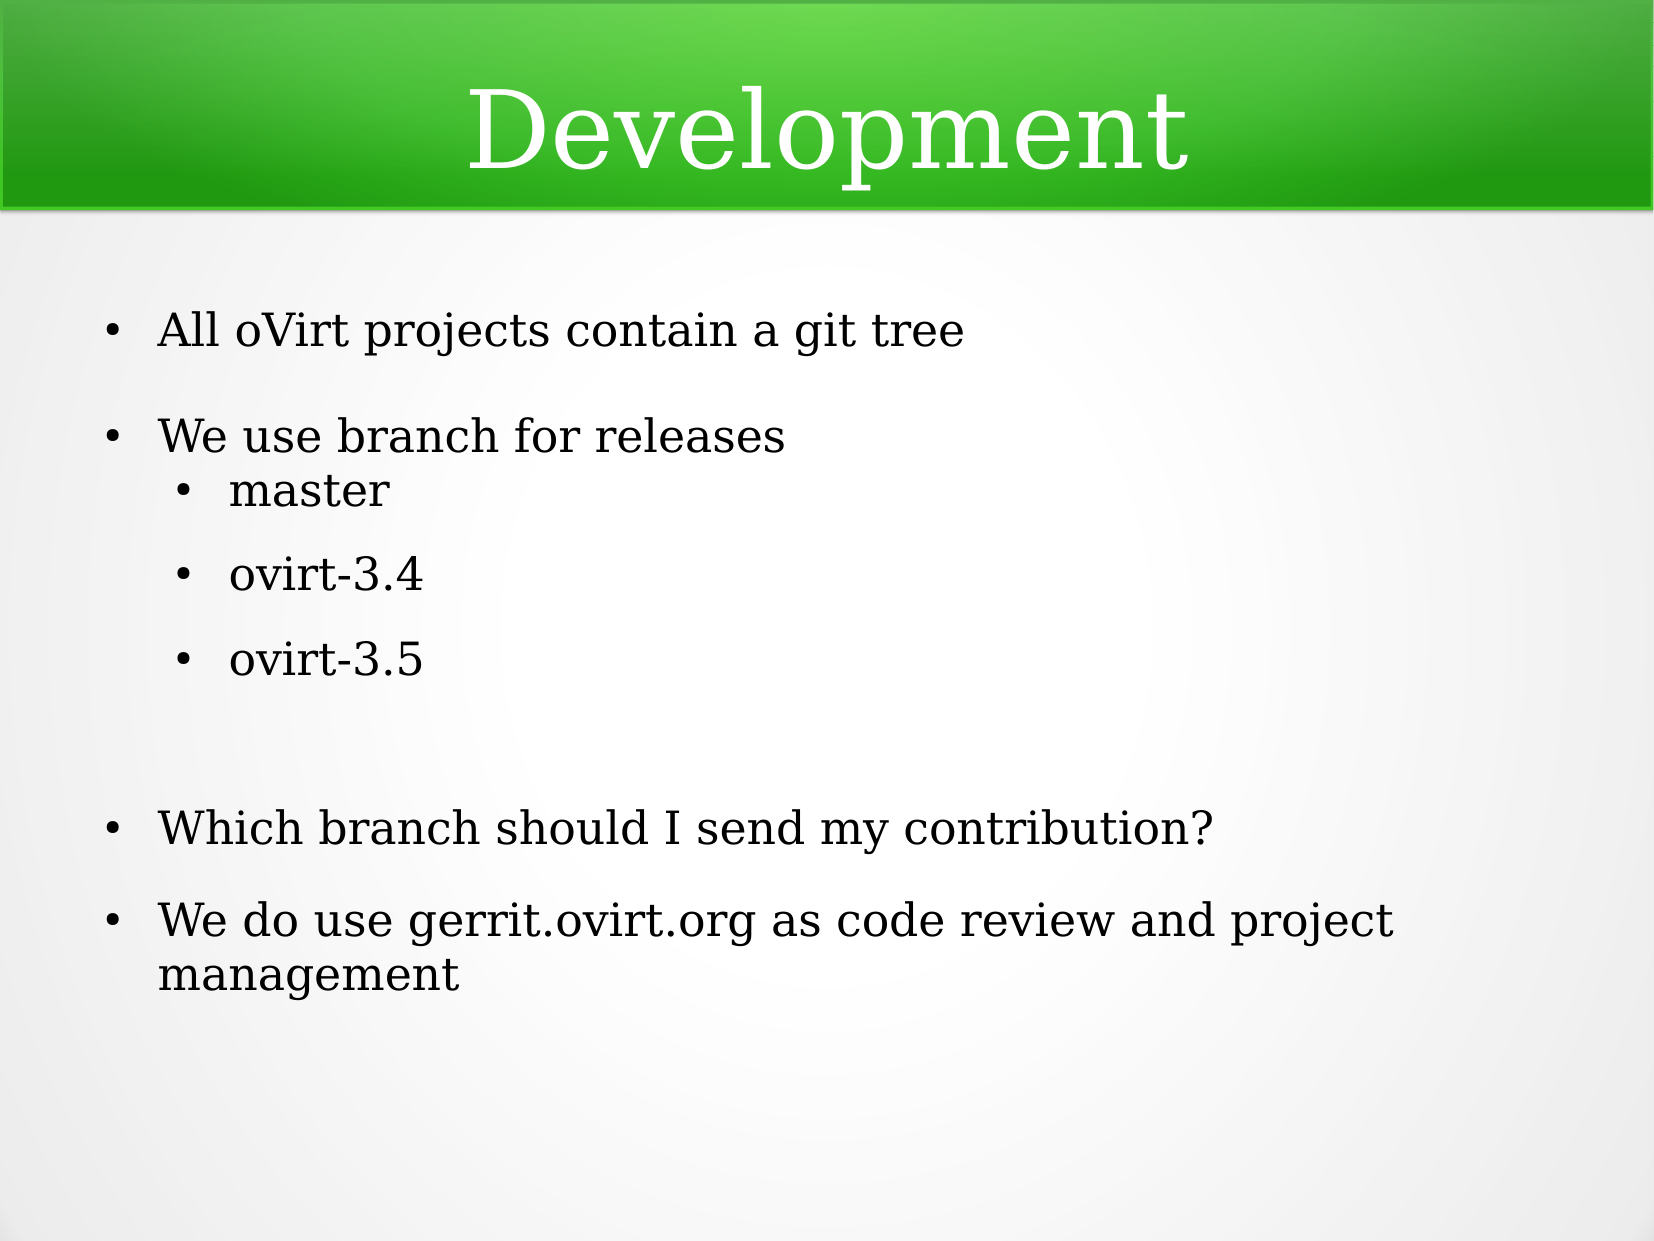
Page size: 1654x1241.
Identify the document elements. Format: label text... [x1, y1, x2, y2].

title Development [82, 37, 1571, 226]
list All oVirt projects contain a git tree We use branch for releases master ovirt-3.4 ovirt-3.5 Which branch should I send my contribution? We do use gerrit.ovirt.org as code review and project management [86, 303, 1546, 1168]
